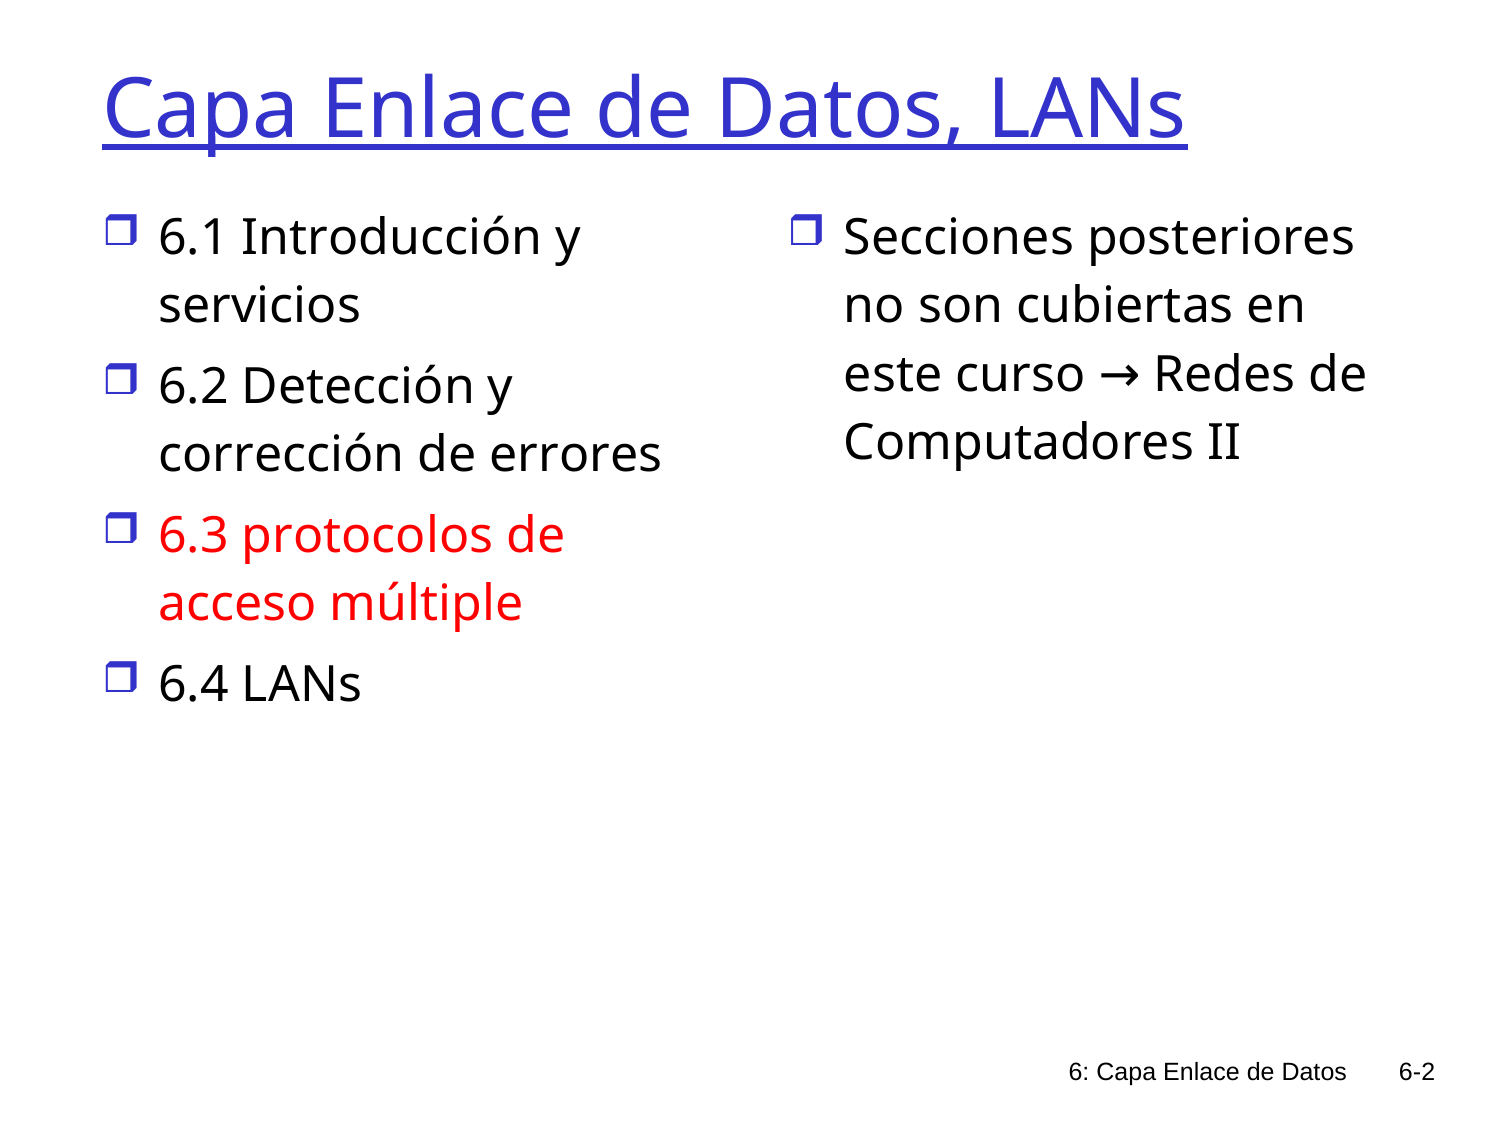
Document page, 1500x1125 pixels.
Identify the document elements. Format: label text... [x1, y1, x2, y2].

title Capa Enlace de Datos, LANs [87, 23, 1426, 188]
list Secciones posteriores no son cubiertas en este curso → Redes de Computadores II [772, 193, 1426, 846]
list 6.1 Introducción y servicios 6.2 Detección y corrección de errores 6.3 protocolos de acceso múltiple 6.4 LANs [87, 193, 741, 846]
